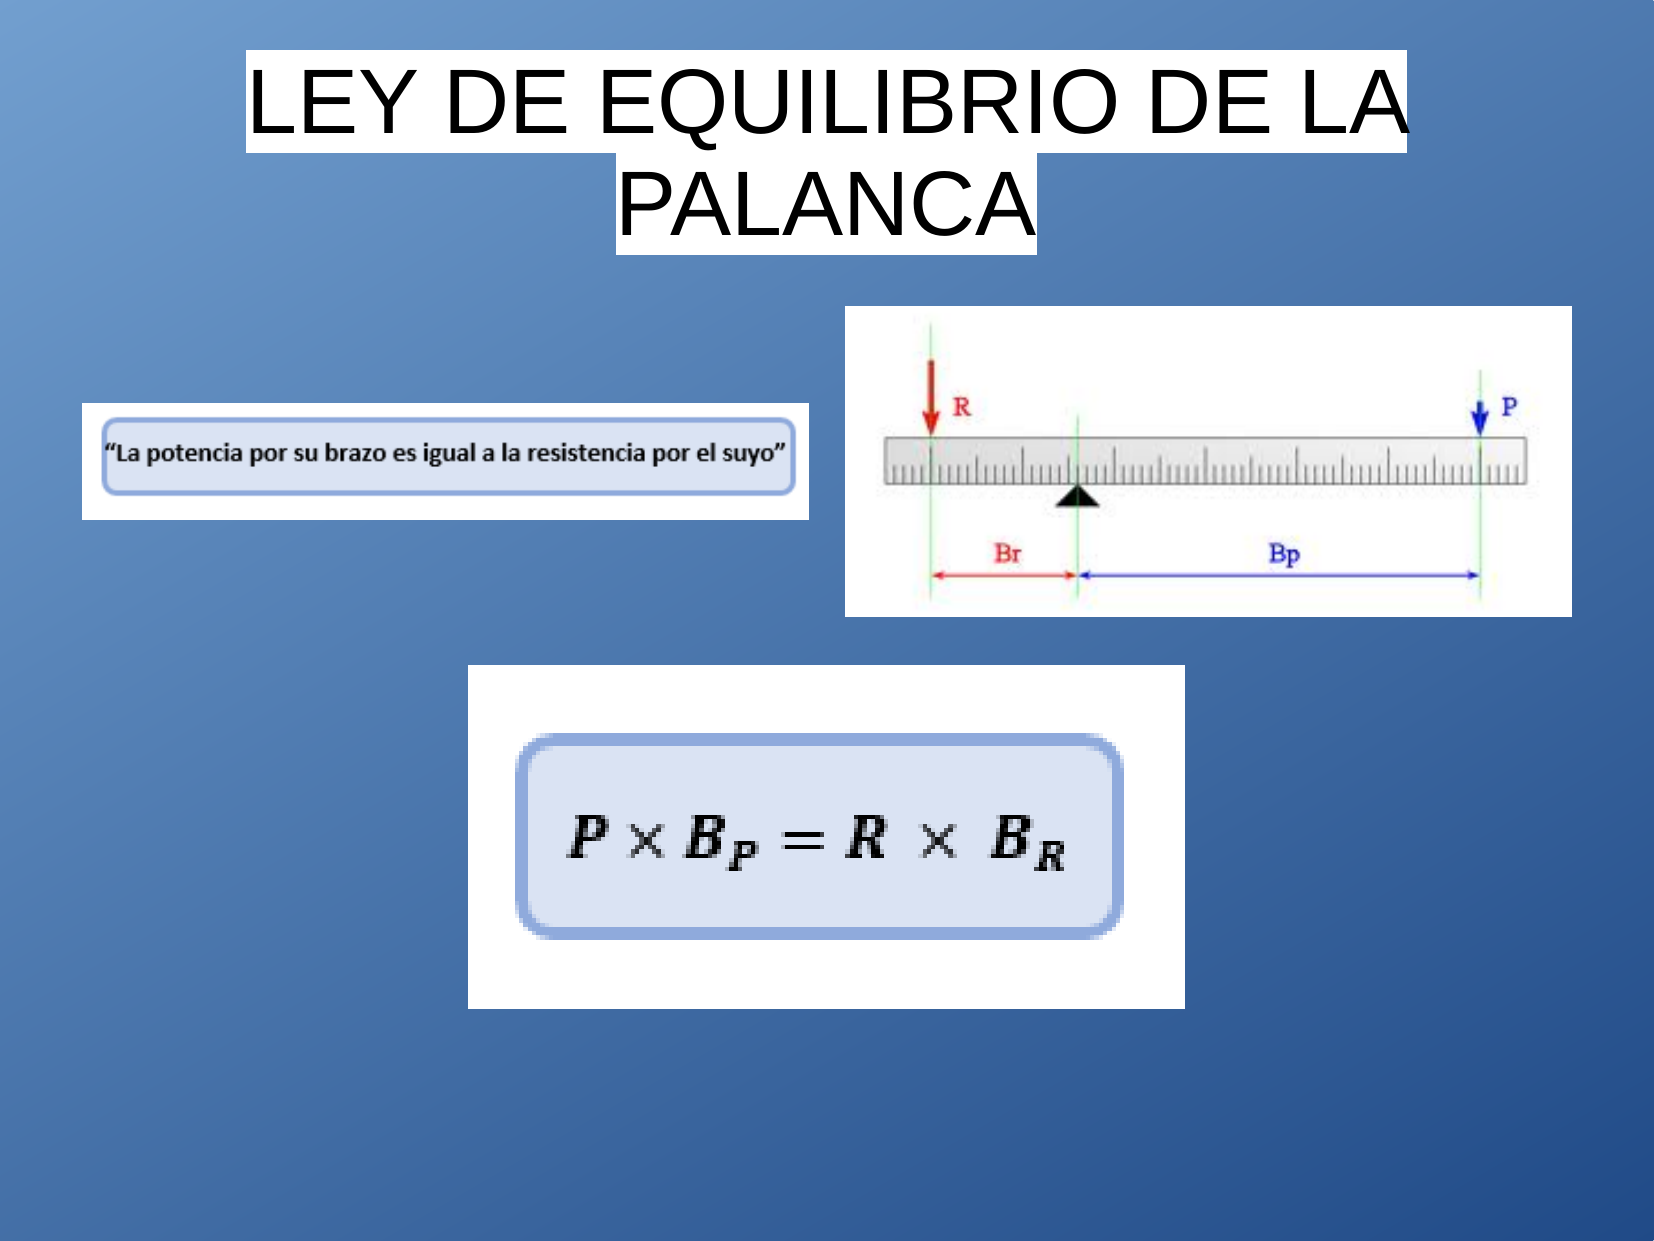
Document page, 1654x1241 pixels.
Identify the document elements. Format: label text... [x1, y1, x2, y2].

picture [468, 665, 1185, 1009]
title LEY DE EQUILIBRIO DE LA PALANCA [82, 49, 1571, 257]
picture [82, 403, 809, 520]
picture [845, 306, 1572, 617]
